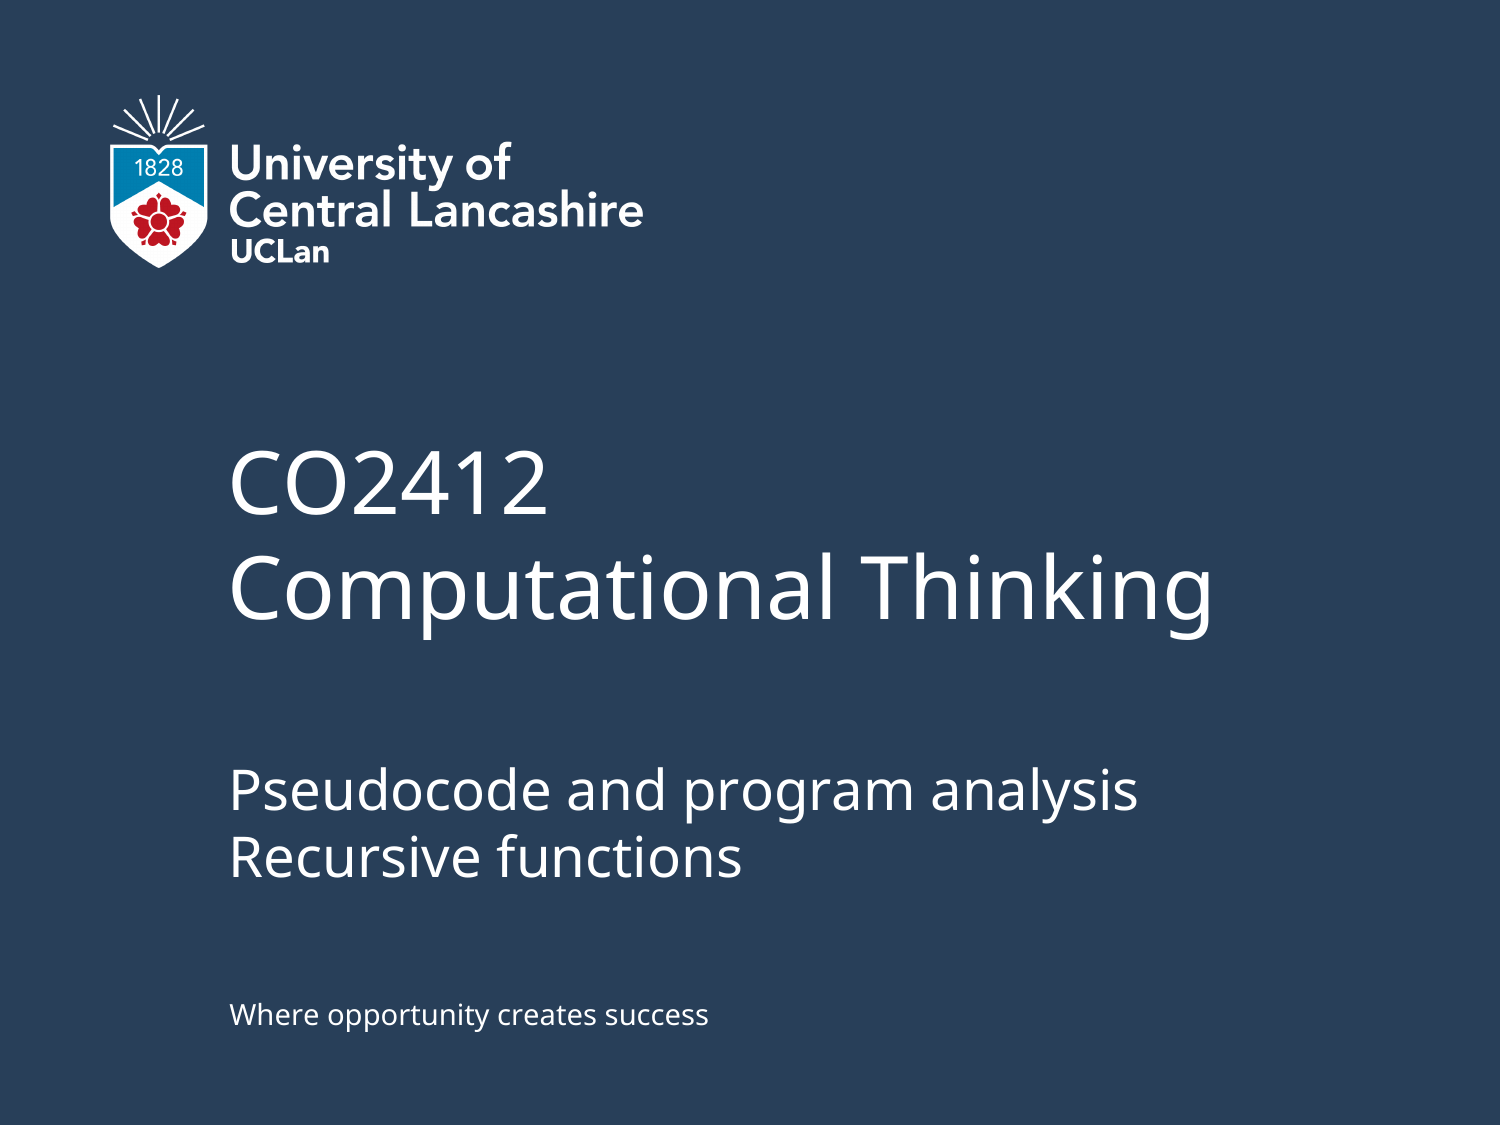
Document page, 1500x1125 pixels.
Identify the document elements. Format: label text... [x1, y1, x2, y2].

text_box Pseudocode and program analysis Recursive functions [214, 701, 1343, 943]
text_box CO2412 Computational Thinking [212, 411, 1341, 653]
picture [110, 95, 643, 268]
